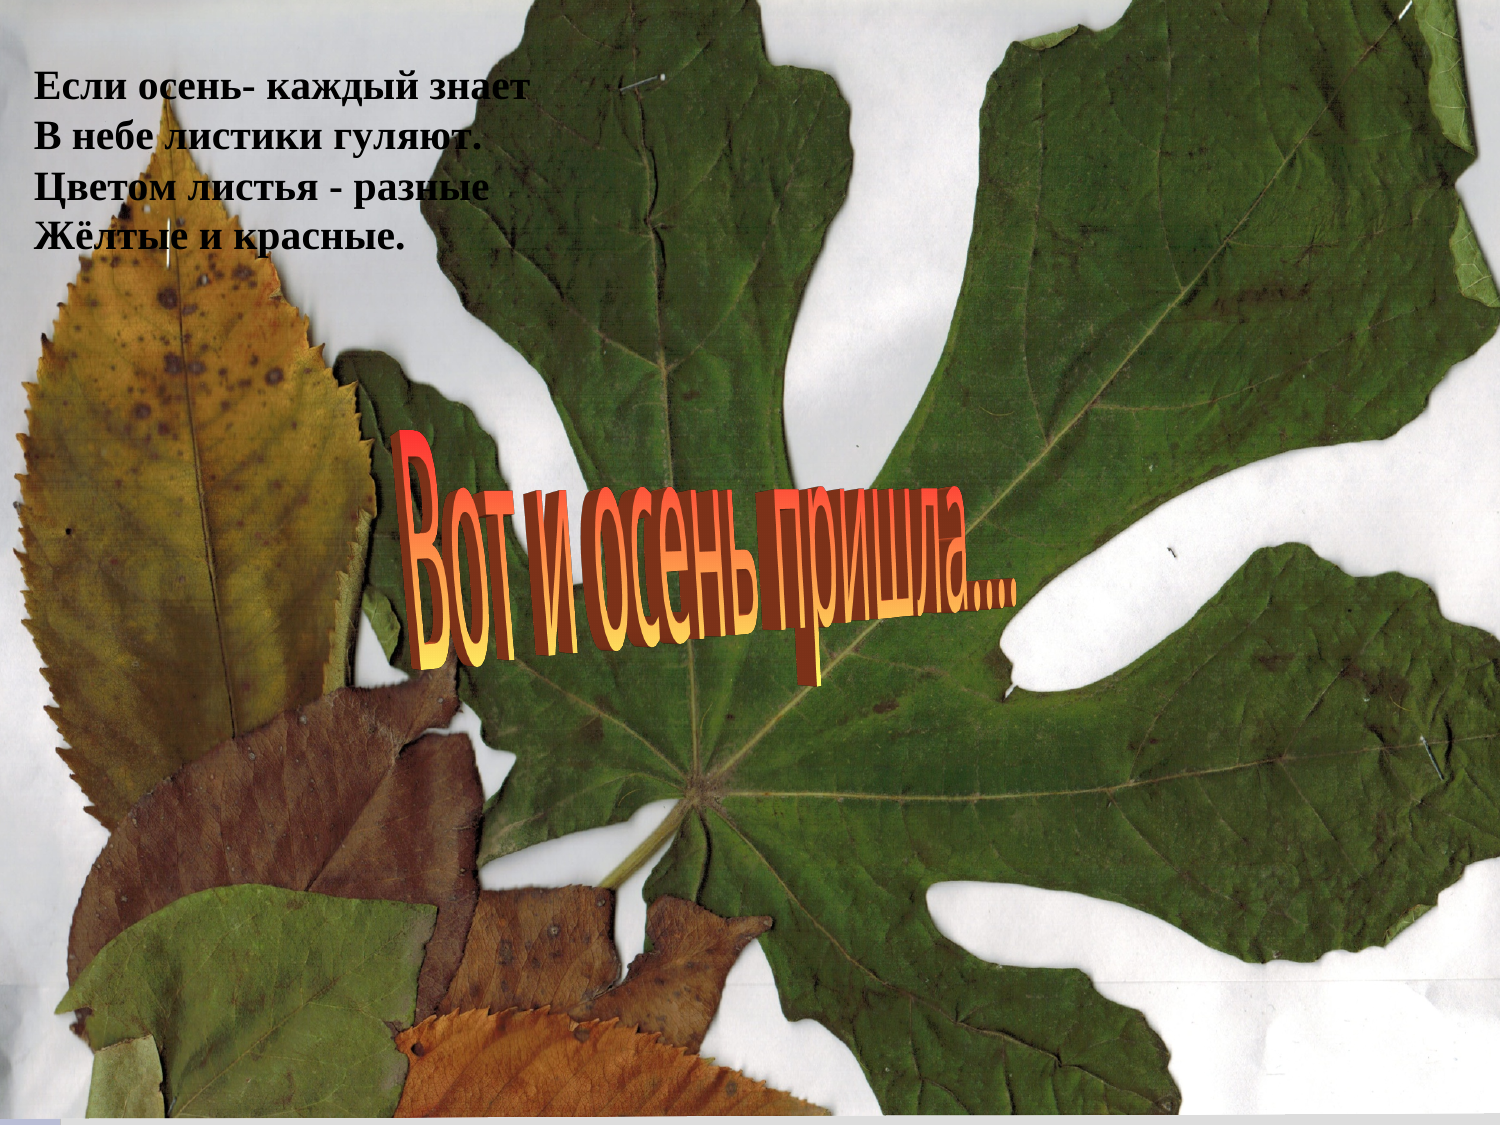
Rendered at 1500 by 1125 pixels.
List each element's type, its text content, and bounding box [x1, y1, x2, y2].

text_box Если осень- каждый знает В небе листики гуляют. Цветом листья - разные Жёлтые и красные. [19, 50, 562, 316]
picture [0, 0, 1500, 1119]
